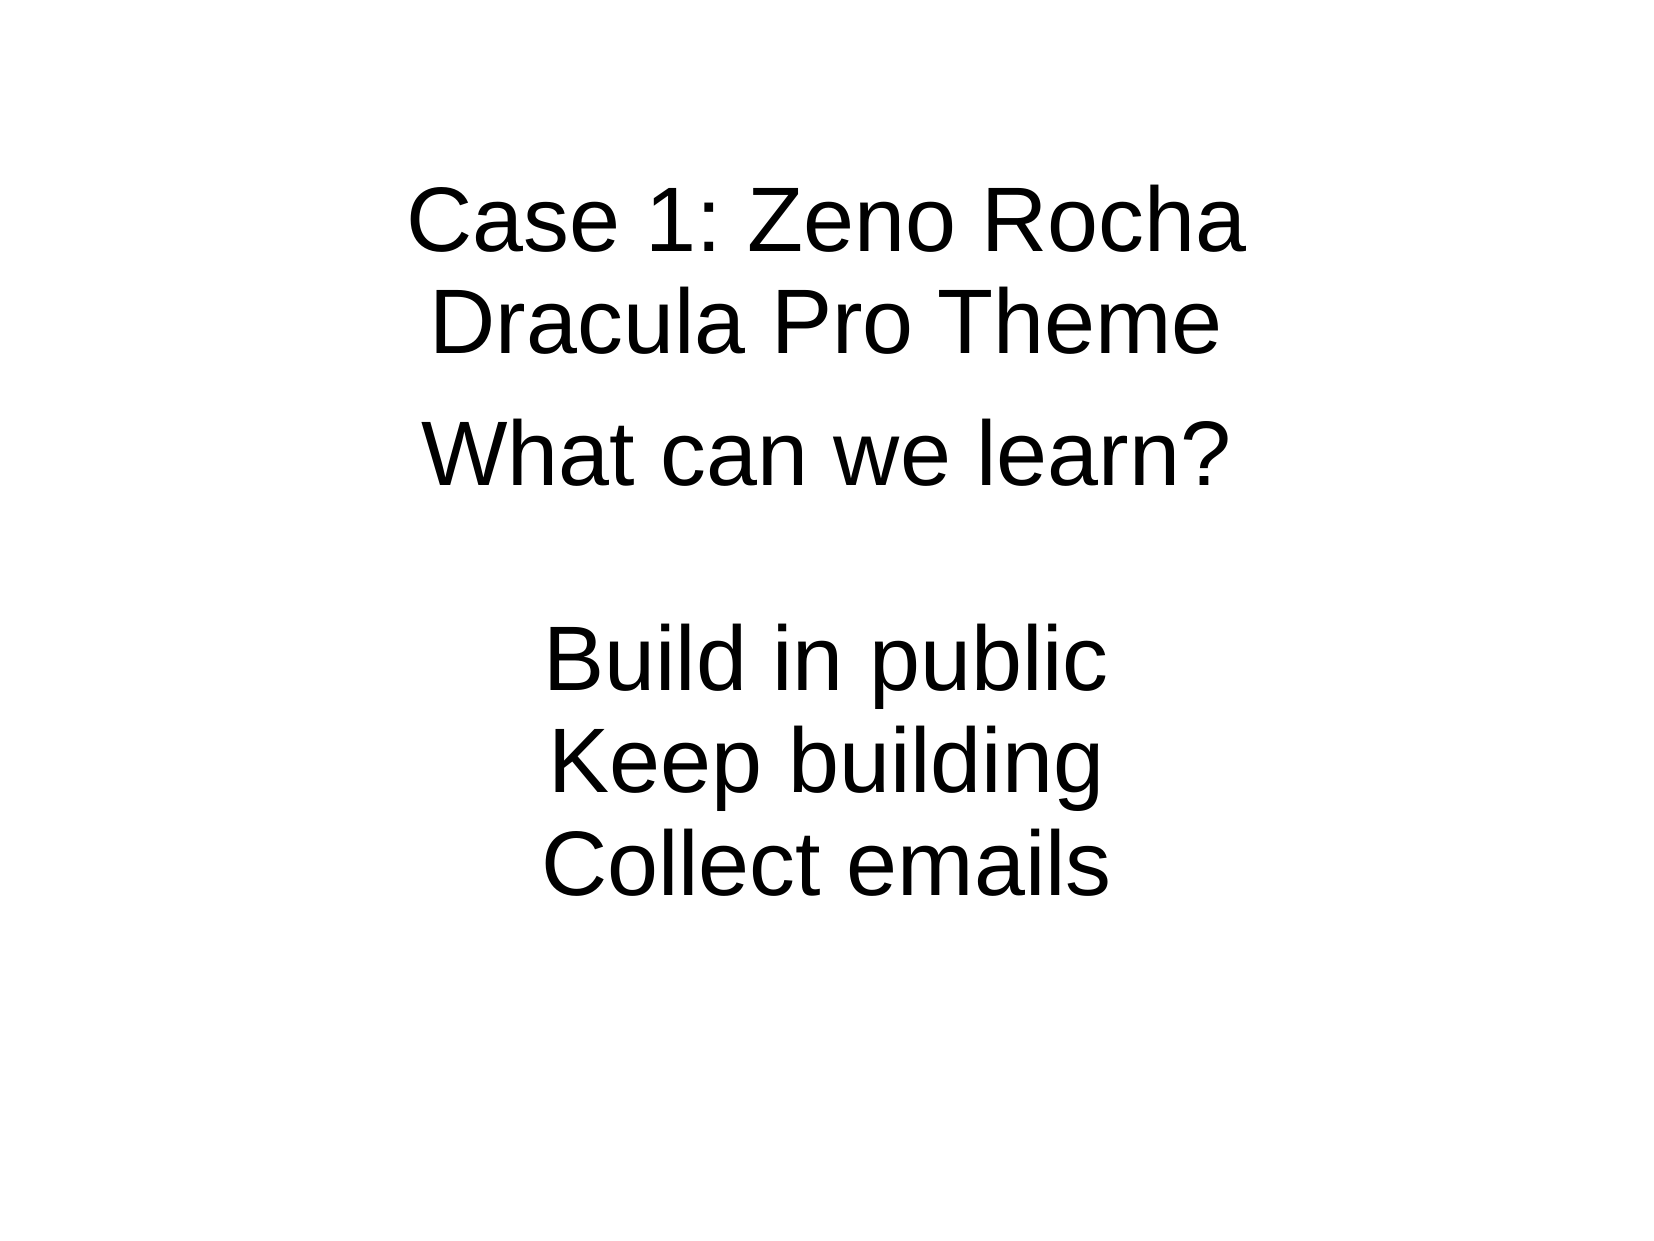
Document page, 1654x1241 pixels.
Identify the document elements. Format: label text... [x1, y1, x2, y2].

title Case 1: Zeno Rocha Dracula Pro Theme [82, 167, 1571, 375]
title What can we learn? Build in public Keep building Collect emails [82, 402, 1571, 1121]
